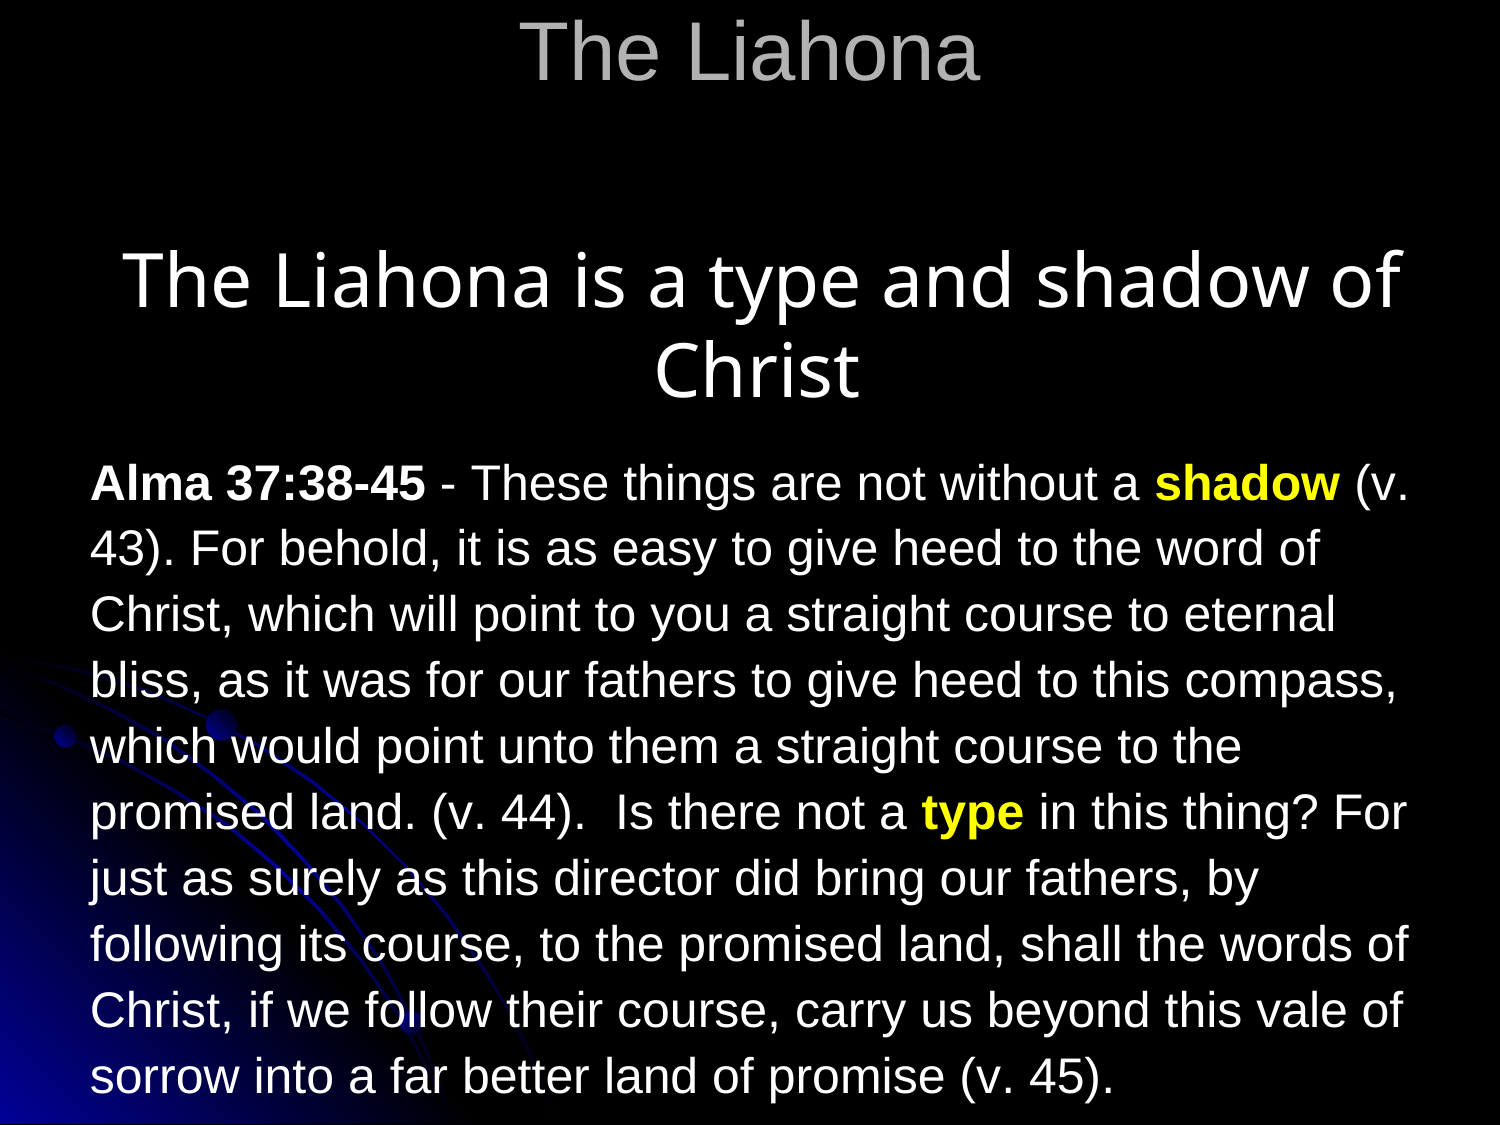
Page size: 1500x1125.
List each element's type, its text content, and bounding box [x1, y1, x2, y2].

text_box The Liahona is a type and shadow of Christ Alma 37:38-45 - These things are not without a shadow (v. 43). For behold, it is as easy to give heed to the word of Christ, which will point to you a straight course to eternal bliss, as it was for our fathers to give heed to this compass, which would point unto them a straight course to the promised land. (v. 44). Is there not a type in this thing? For just as surely as this director did bring our fathers, by following its course, to the promised land, shall the words of Christ, if we follow their course, carry us beyond this vale of sorrow into a far better land of promise (v. 45). [74, 224, 1450, 1112]
title The Liahona [75, 0, 1426, 207]
